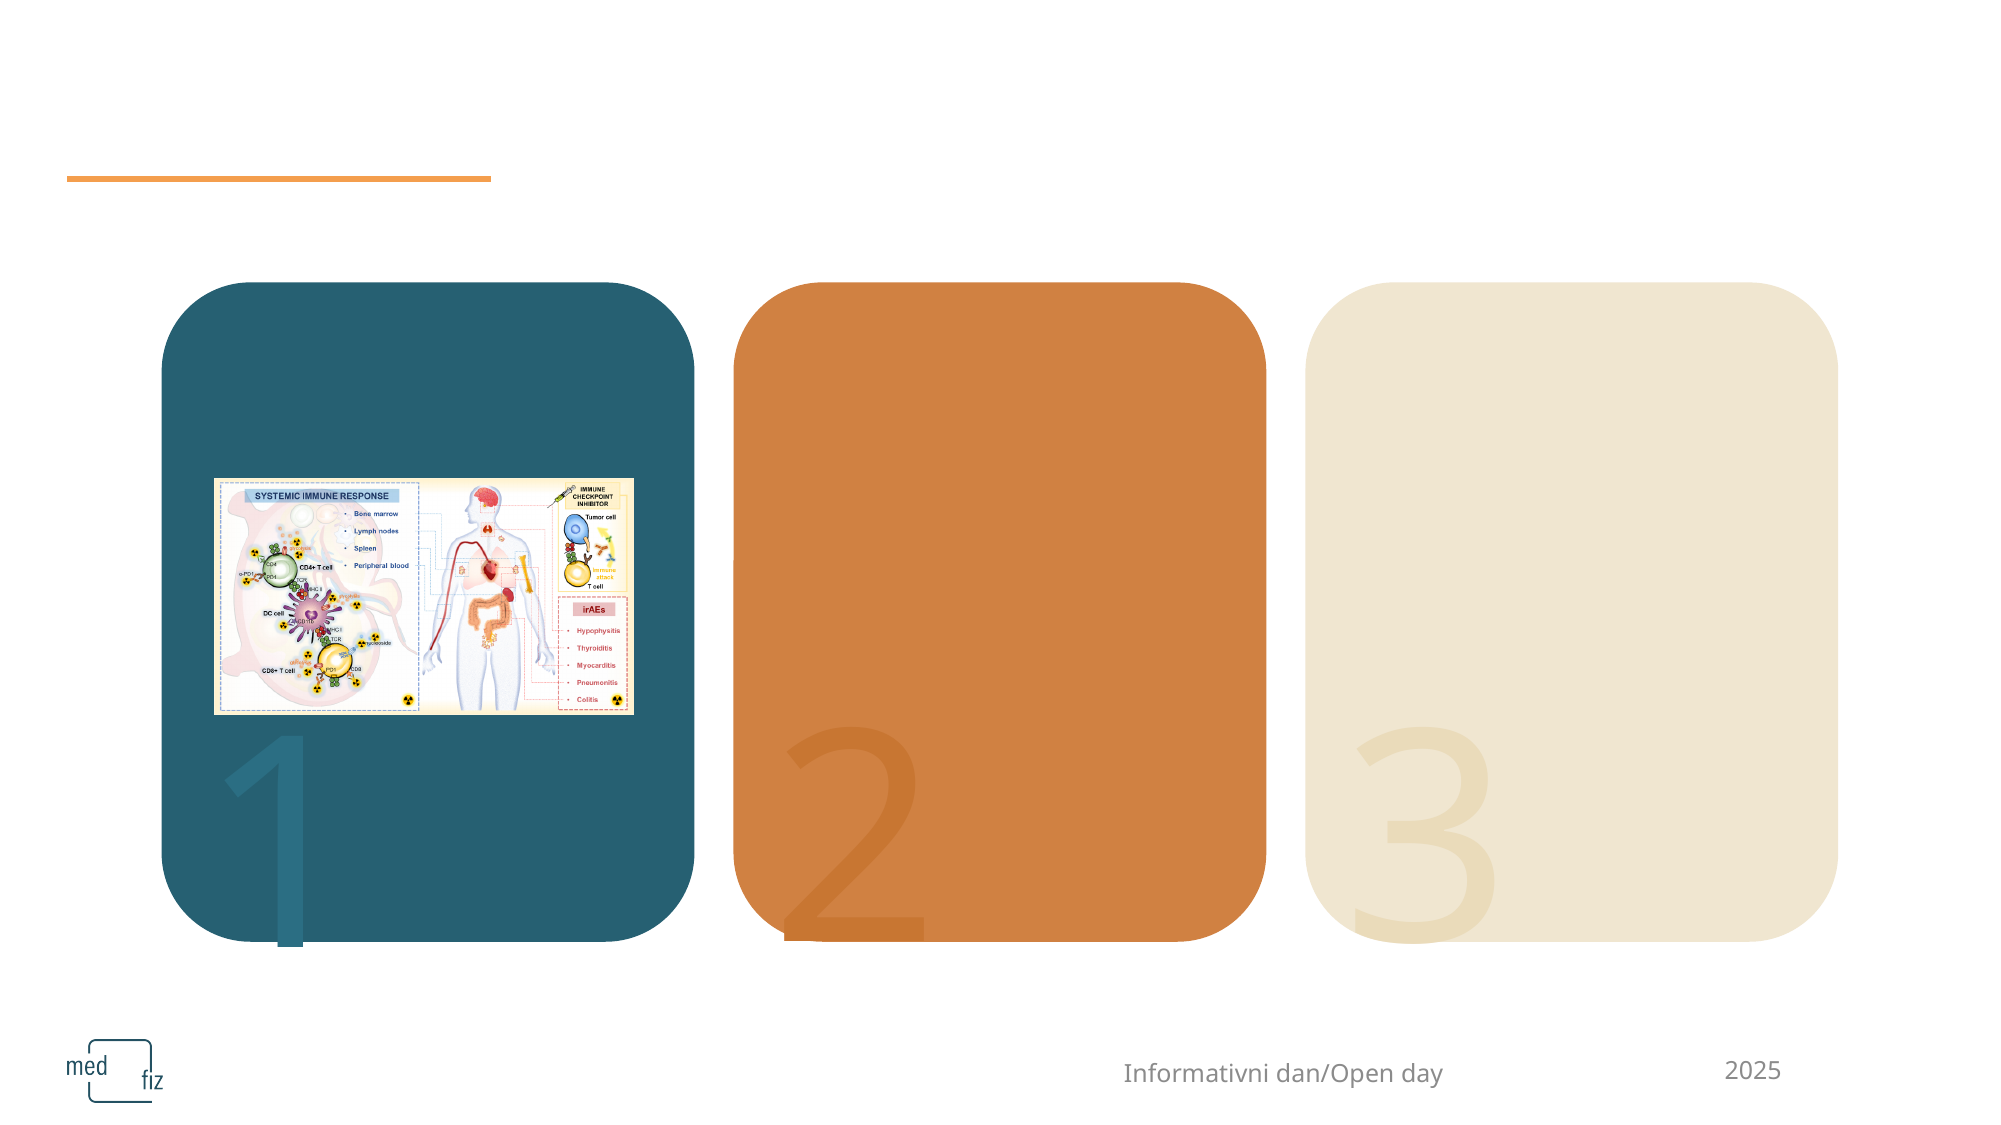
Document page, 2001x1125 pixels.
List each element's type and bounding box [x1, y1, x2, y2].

picture [67, 1039, 163, 1103]
picture [214, 478, 634, 715]
